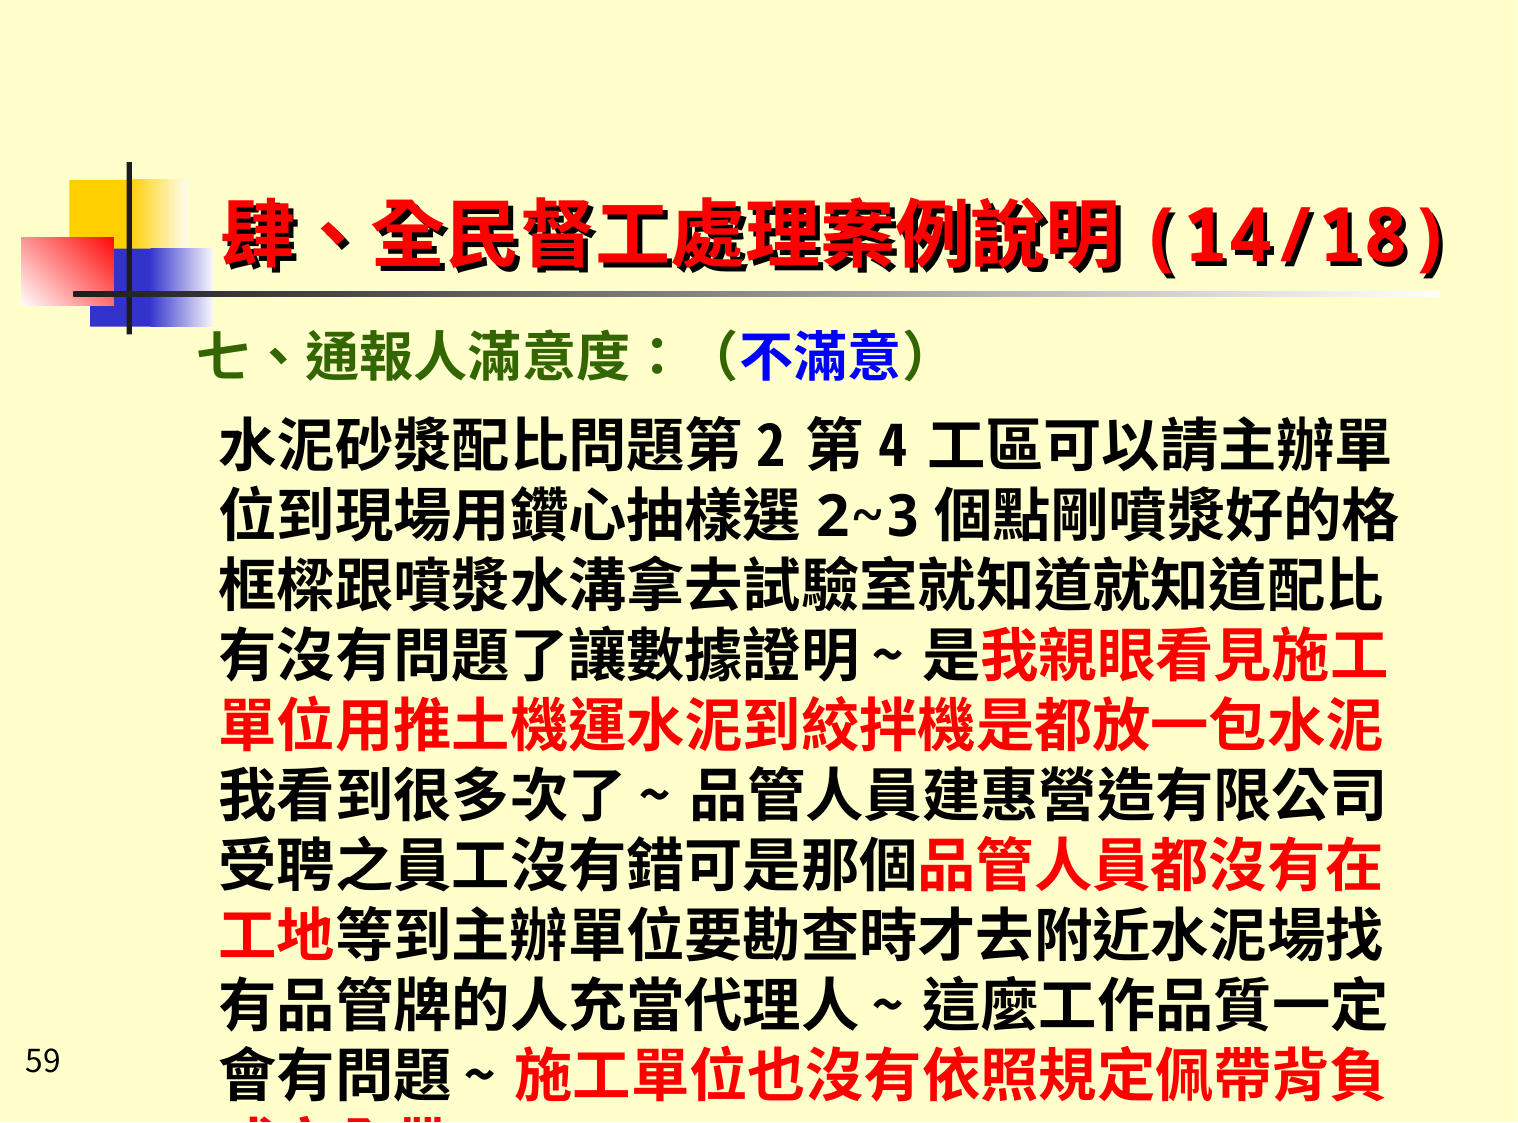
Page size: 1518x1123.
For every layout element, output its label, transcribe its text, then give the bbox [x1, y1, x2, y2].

text_box 水泥砂漿配比問題第2第4工區可以請主辦單位到現場用鑽心抽樣選2~3個點剛噴漿好的格框樑跟噴漿水溝拿去試驗室就知道就知道配比有沒有問題了讓數據證明~是我親眼看見施工單位用推土機運水泥到絞拌機是都放一包水泥我看到很多次了~品管人員建惠營造有限公司受聘之員工沒有錯可是那個品管人員都沒有在工地等到主辦單位要勘查時才去附近水泥場找有品管牌的人充當代理人~這麼工作品質一定會有問題~施工單位也沒有依照規定佩帶背負式安全帶 [203, 400, 1433, 1122]
text_box <編號> [0, 1032, 78, 1096]
list 七、通報人滿意度：（不滿意） [180, 336, 1483, 420]
title 肆、全民督工處理案例說明(14/18) [203, 135, 1498, 376]
